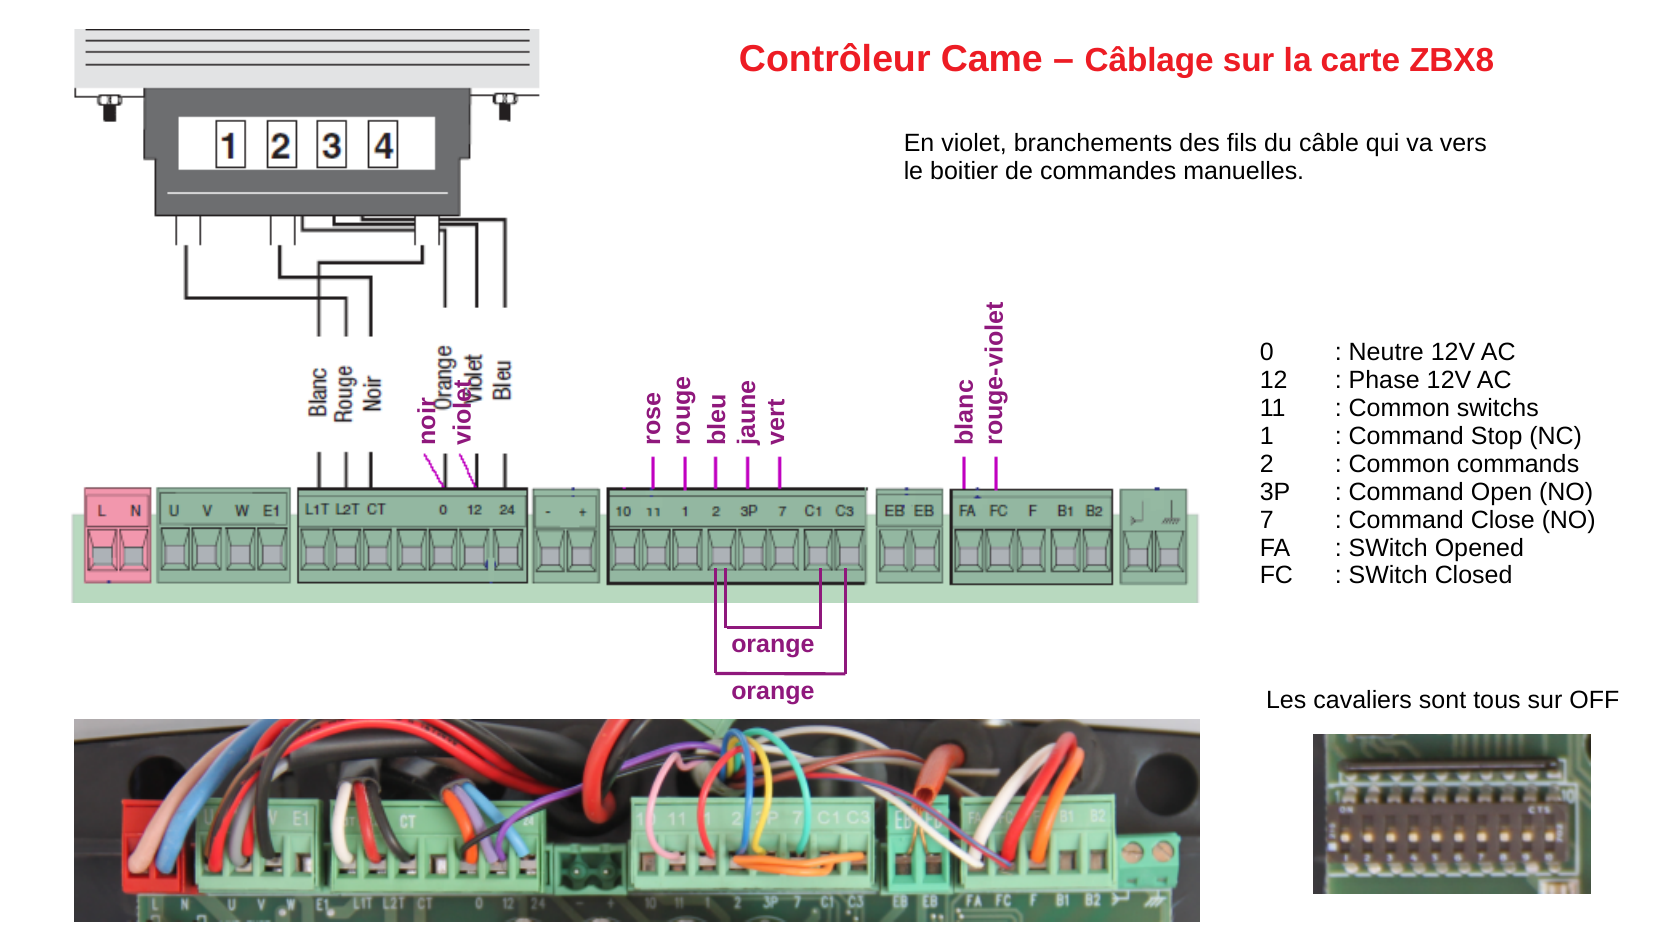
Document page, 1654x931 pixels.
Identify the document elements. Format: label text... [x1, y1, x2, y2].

text_box Contrôleur Came – Câblage sur la carte ZBX8 [724, 30, 1510, 87]
picture [9, 29, 1240, 603]
text_box Les cavaliers sont tous sur OFF [1251, 678, 1636, 722]
text_box rose [630, 377, 660, 461]
picture [1313, 734, 1591, 894]
text_box 0 : Neutre 12V AC 12 : Phase 12V AC 11 : Common switchs 1 : Command Stop (NC) 2 : Common commands 3P : Command Open (NO) 7 : Command Close (NO) FA : SWitch Opened FC : SWitch Closed [1245, 330, 1636, 597]
text_box orange [716, 669, 830, 713]
text_box noir [405, 382, 440, 460]
text_box rouge-violet [971, 286, 1016, 461]
text_box blanc [942, 364, 986, 461]
picture [74, 719, 1201, 922]
text_box En violet, branchements des fils du câble qui va vers le boitier de commandes manuelles. [888, 121, 1511, 193]
text_box rouge [659, 360, 703, 461]
text_box jaune [724, 364, 768, 461]
text_box vert [754, 384, 798, 461]
text_box bleu [703, 379, 725, 461]
text_box violet [440, 364, 484, 461]
text_box orange [716, 621, 830, 665]
